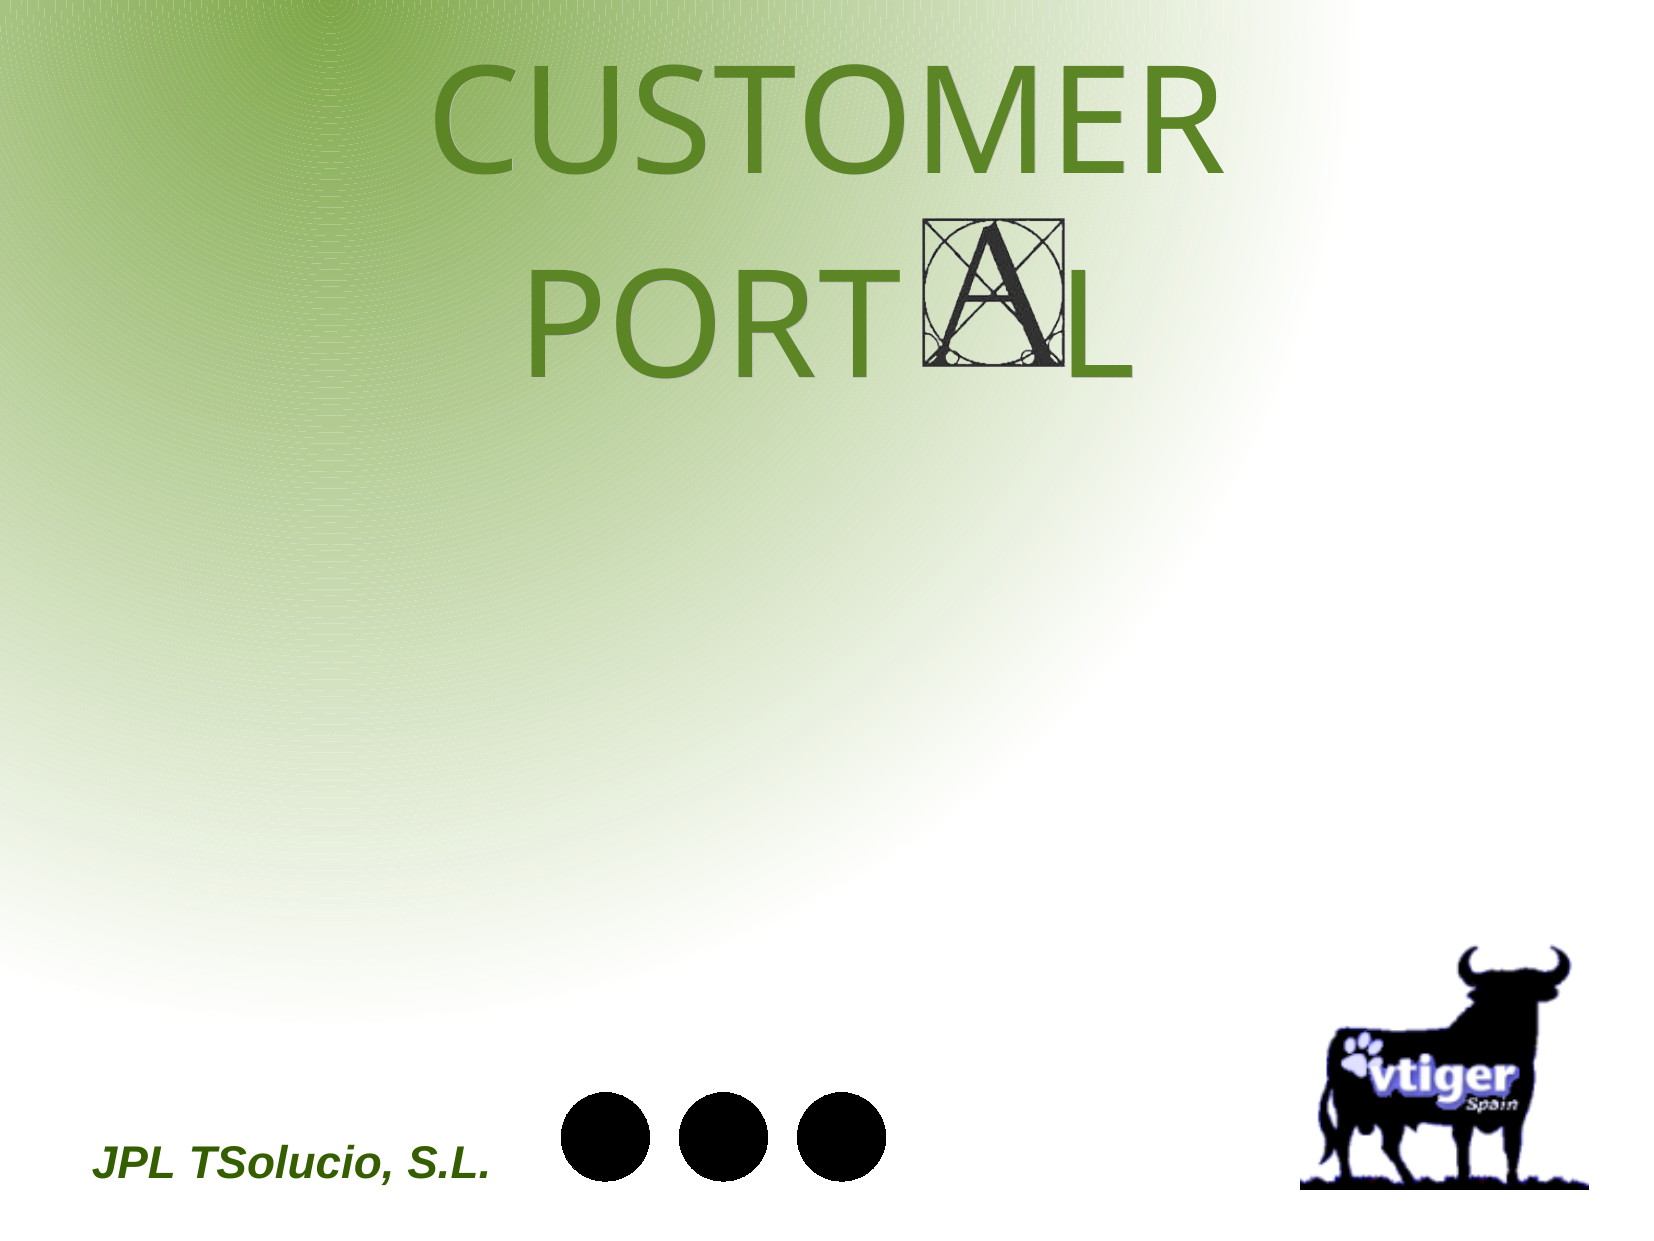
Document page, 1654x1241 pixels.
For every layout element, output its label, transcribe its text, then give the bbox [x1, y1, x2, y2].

text_box [797, 1092, 886, 1182]
picture [921, 218, 1069, 367]
text_box [561, 1092, 650, 1182]
title CUSTOMER PORT L [0, 42, 1654, 392]
text_box [679, 1092, 768, 1182]
picture [1300, 939, 1589, 1190]
